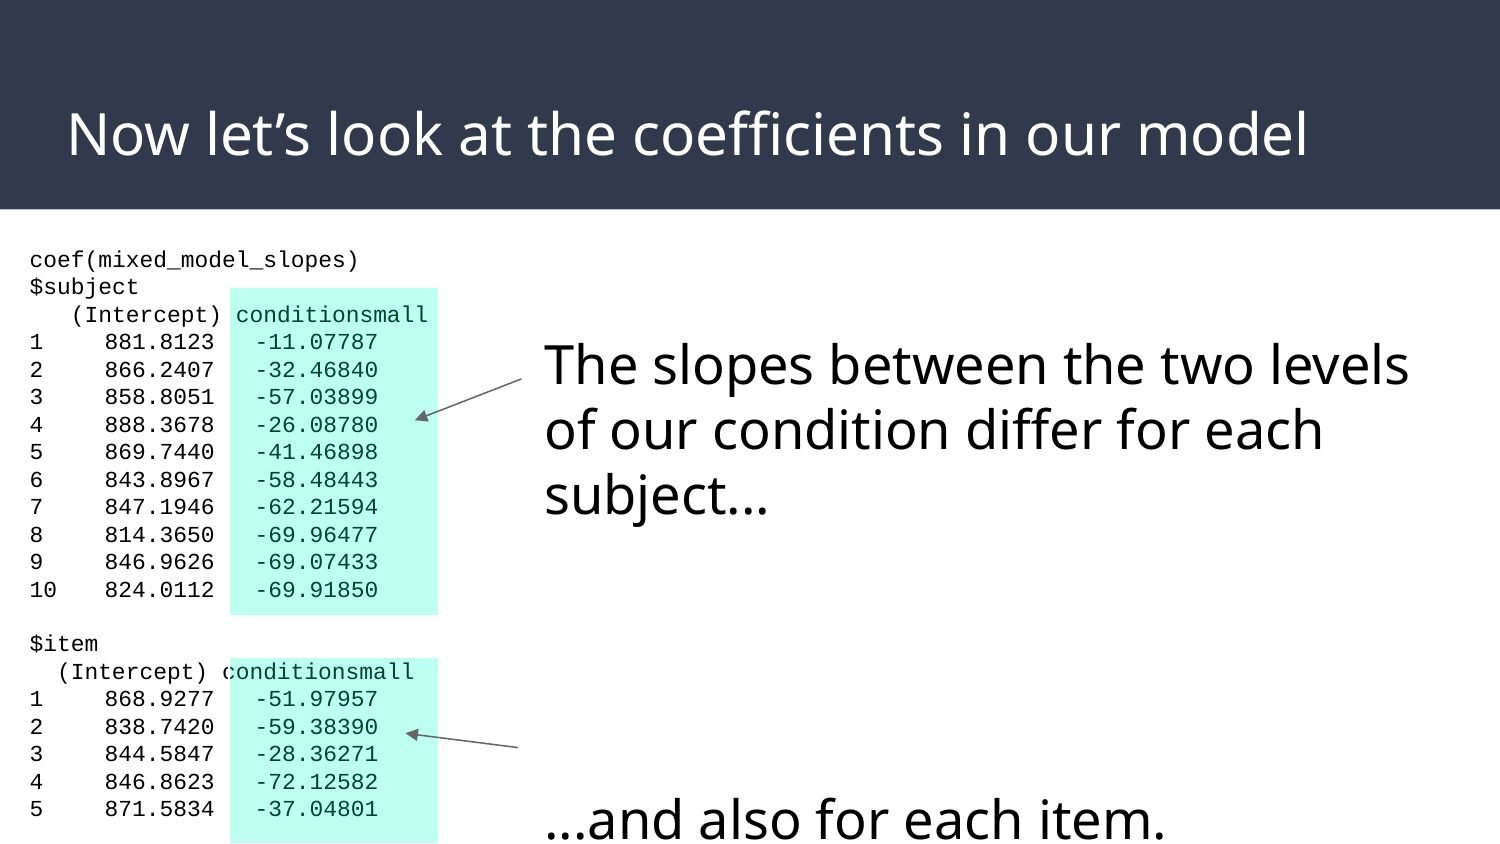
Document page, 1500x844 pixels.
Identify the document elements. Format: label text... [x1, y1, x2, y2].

text_box The slopes between the two levels of our condition differ for each subject... ...and also for each item. [529, 315, 1471, 773]
text_box [229, 286, 439, 616]
text_box coef(mixed_model_slopes) $subject (Intercept) conditionsmall 1 881.8123 -11.07787 2 866.2407 -32.46840 3 858.8051 -57.03899 4 888.3678 -26.08780 5 869.7440 -41.46898 6 843.8967 -58.48443 7 847.1946 -62.21594 8 814.3650 -69.96477 9 846.9626 -69.07433 10 824.0112 -69.91850 $item (Intercept) conditionsmall 1 868.9277 -51.97957 2 838.7420 -59.38390 3 844.5847 -28.36271 4 846.8623 -72.12582 5 871.5834 -37.04801 [14, 229, 1459, 818]
text_box [229, 656, 439, 844]
title Now let’s look at the coefficients in our model [51, 82, 1449, 185]
